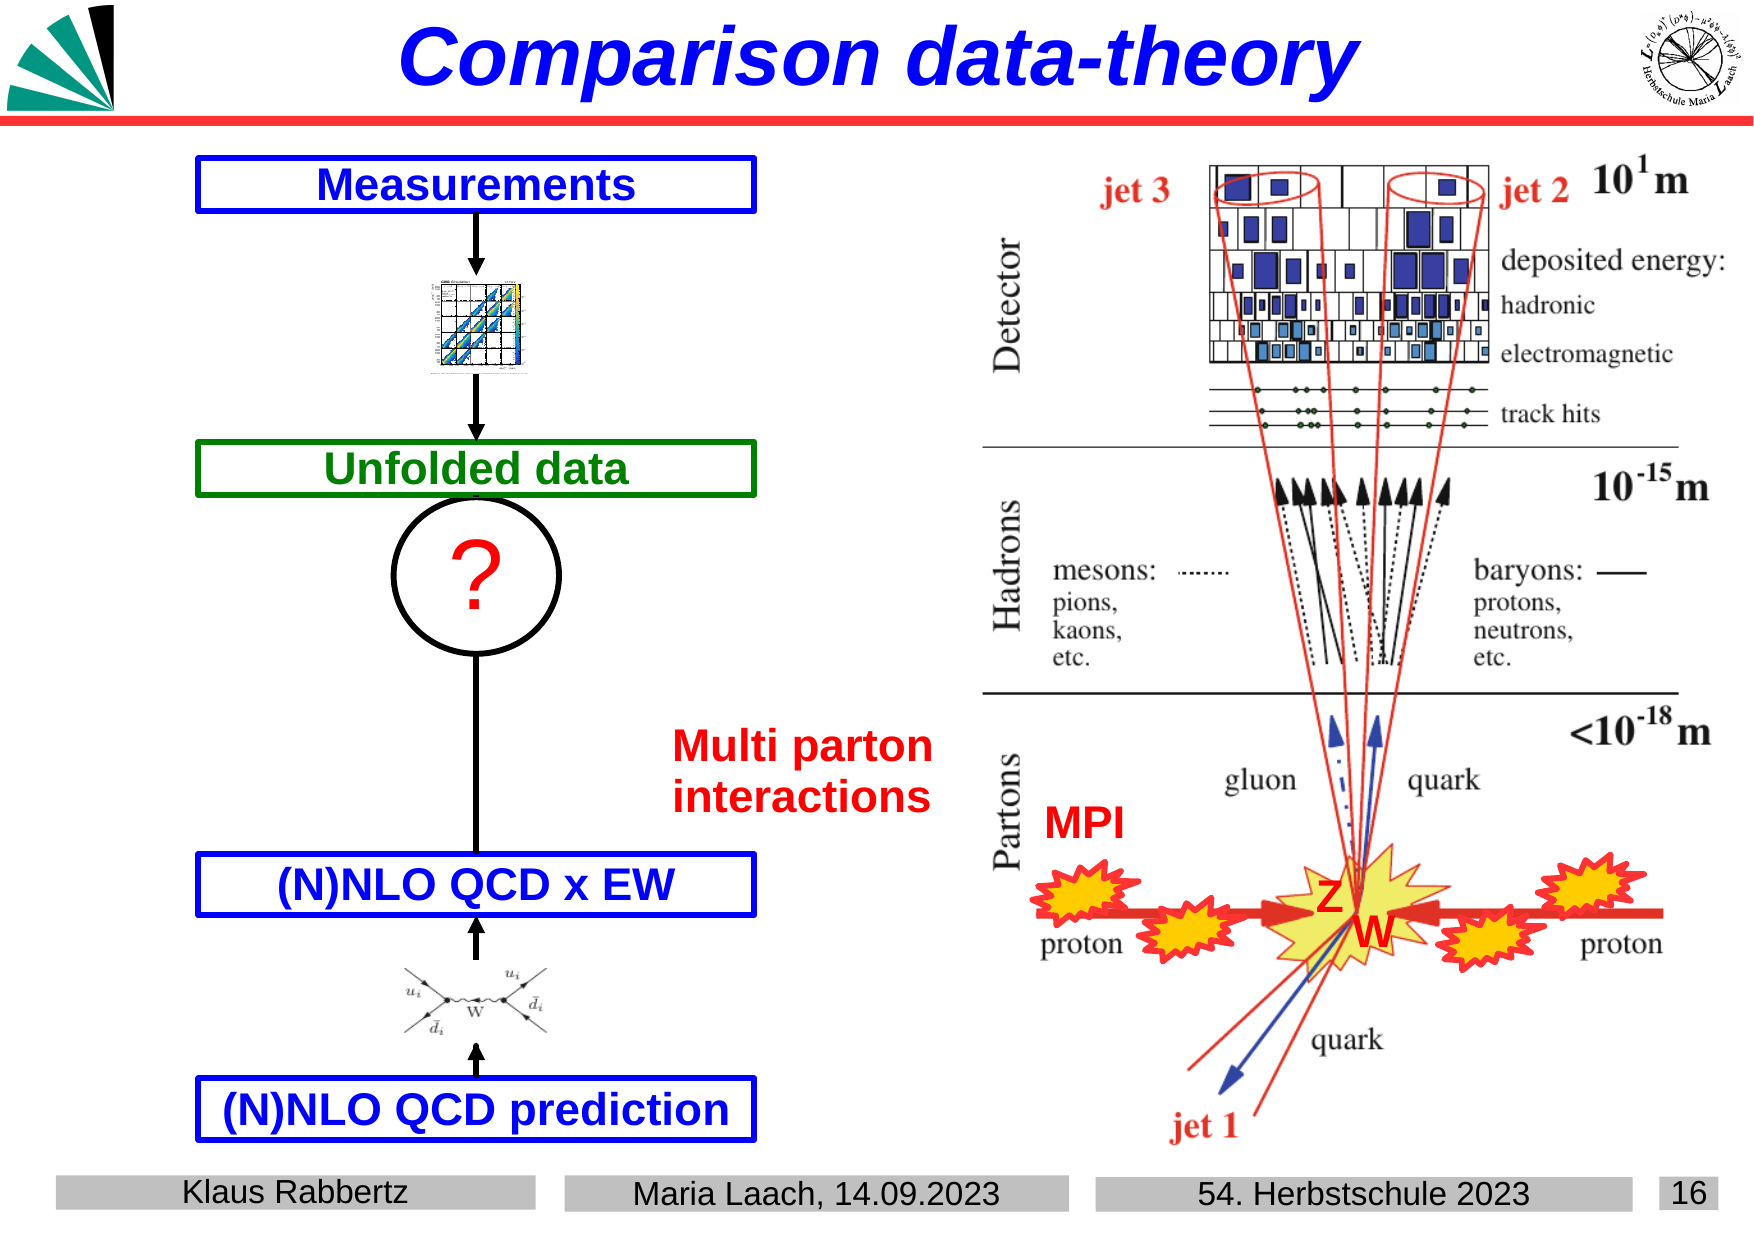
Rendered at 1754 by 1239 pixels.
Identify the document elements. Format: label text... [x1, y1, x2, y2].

text_box W [1340, 900, 1408, 964]
text_box ? [393, 497, 560, 654]
picture [397, 959, 556, 1043]
text_box Multi parton interactions [660, 713, 947, 828]
text_box MPI [1032, 790, 1138, 854]
text_box [1437, 906, 1545, 971]
text_box (N)NLO QCD prediction [198, 1078, 755, 1140]
title Comparison data-theory [129, 0, 1627, 114]
text_box (N)NLO QCD x EW [198, 853, 755, 916]
text_box [1138, 897, 1245, 962]
text_box Unfolded data [198, 441, 755, 495]
picture [1641, 11, 1741, 106]
picture [970, 146, 1730, 1153]
text_box [1032, 861, 1139, 926]
picture [425, 275, 528, 374]
picture [7, 5, 114, 112]
text_box Measurements [198, 158, 755, 212]
text_box [1537, 854, 1645, 919]
text_box Z [1303, 865, 1356, 929]
